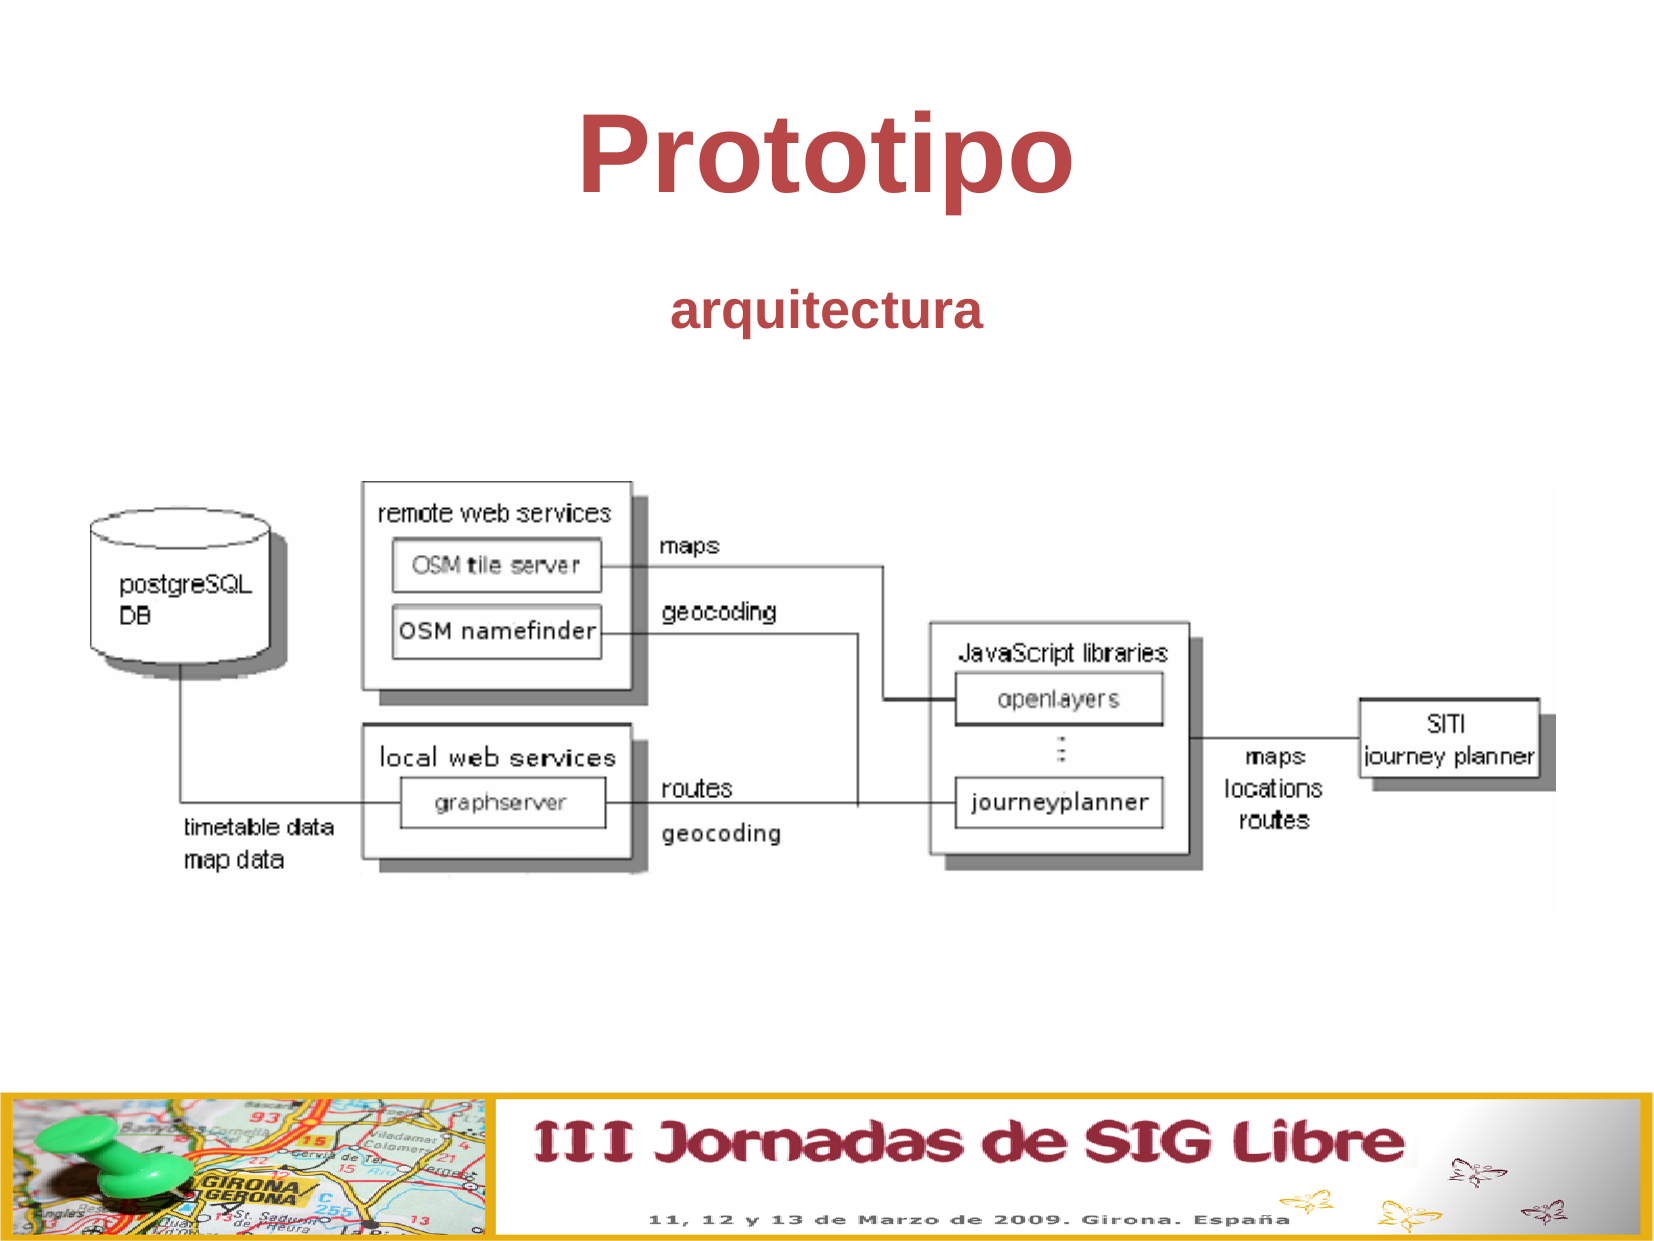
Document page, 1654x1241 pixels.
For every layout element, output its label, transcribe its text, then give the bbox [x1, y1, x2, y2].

picture [90, 481, 1556, 917]
text_box arquitectura [655, 271, 1000, 369]
picture [0, 1092, 1654, 1241]
title Prototipo [82, 49, 1571, 257]
